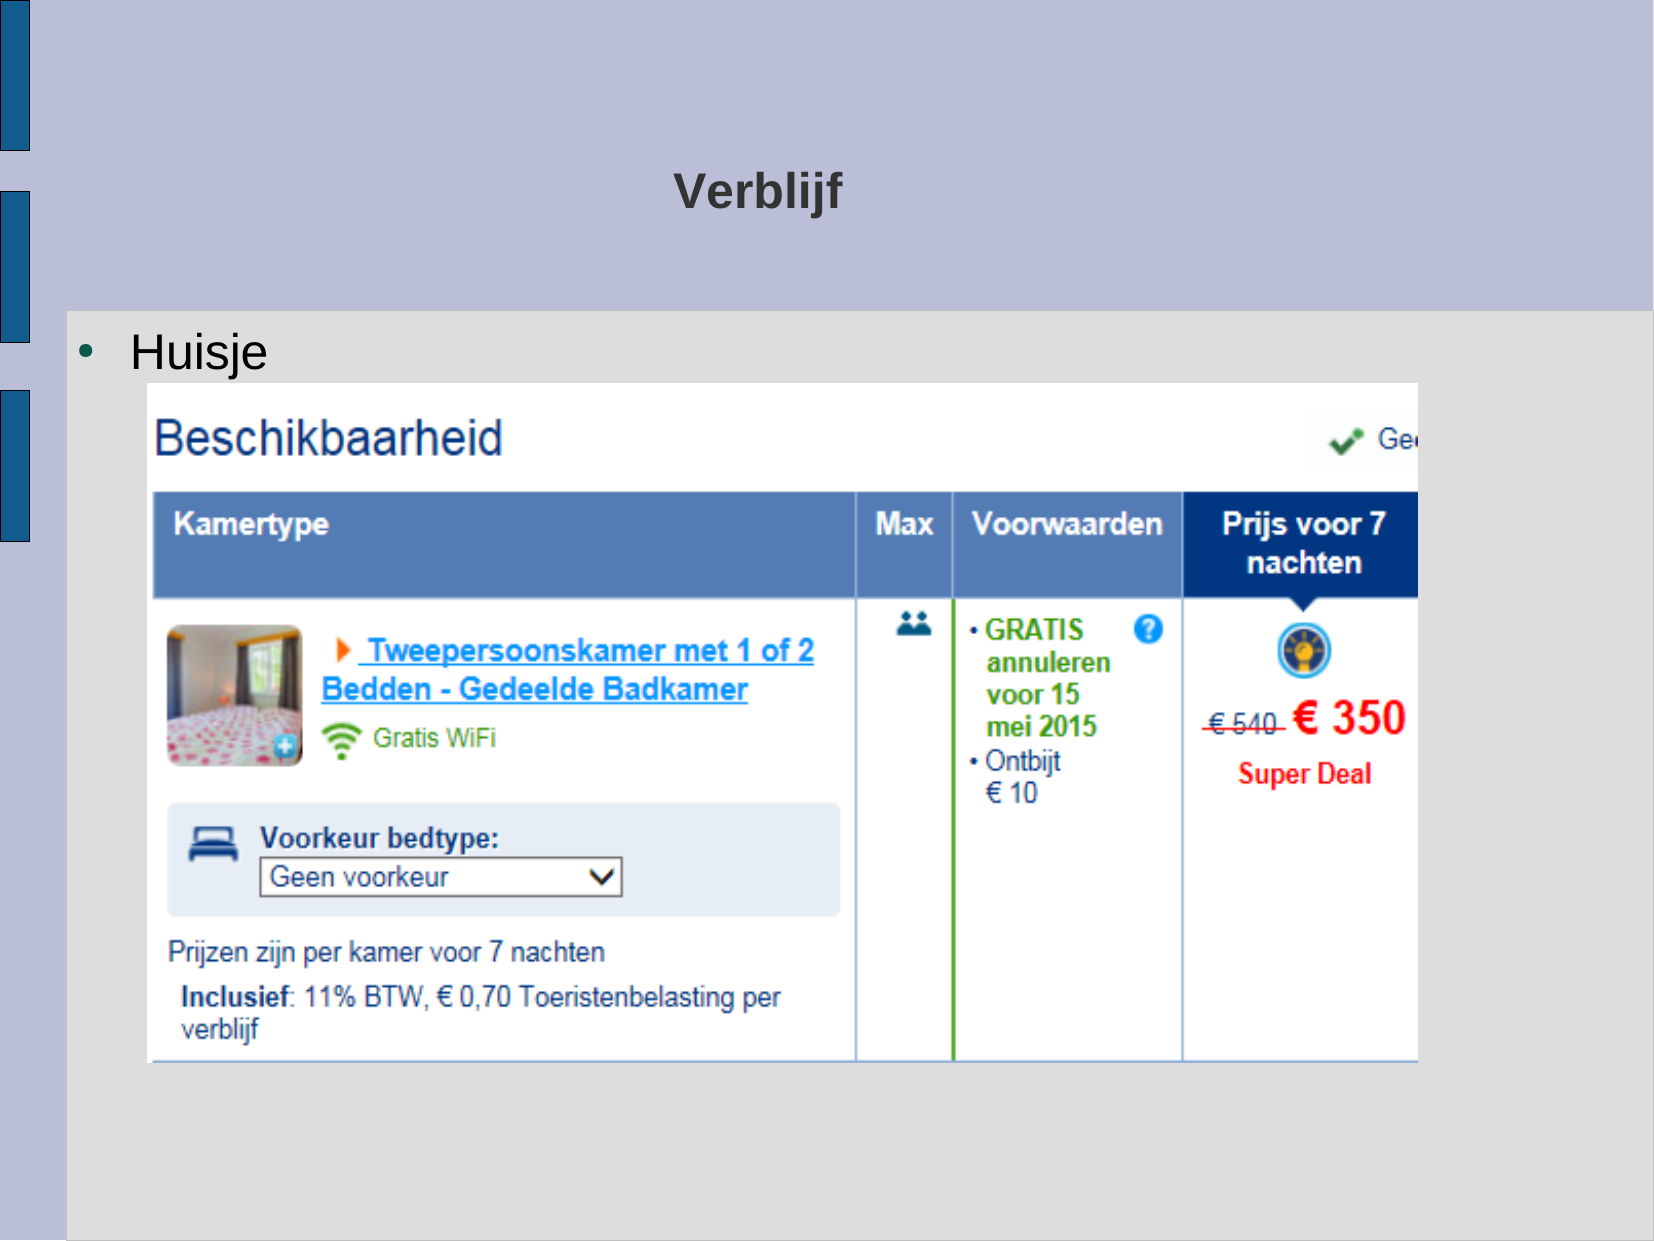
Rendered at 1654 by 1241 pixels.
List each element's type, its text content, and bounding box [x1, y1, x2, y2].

list Huisje [59, 324, 1450, 552]
title Verblijf [59, 88, 1472, 296]
picture [147, 383, 1418, 1063]
